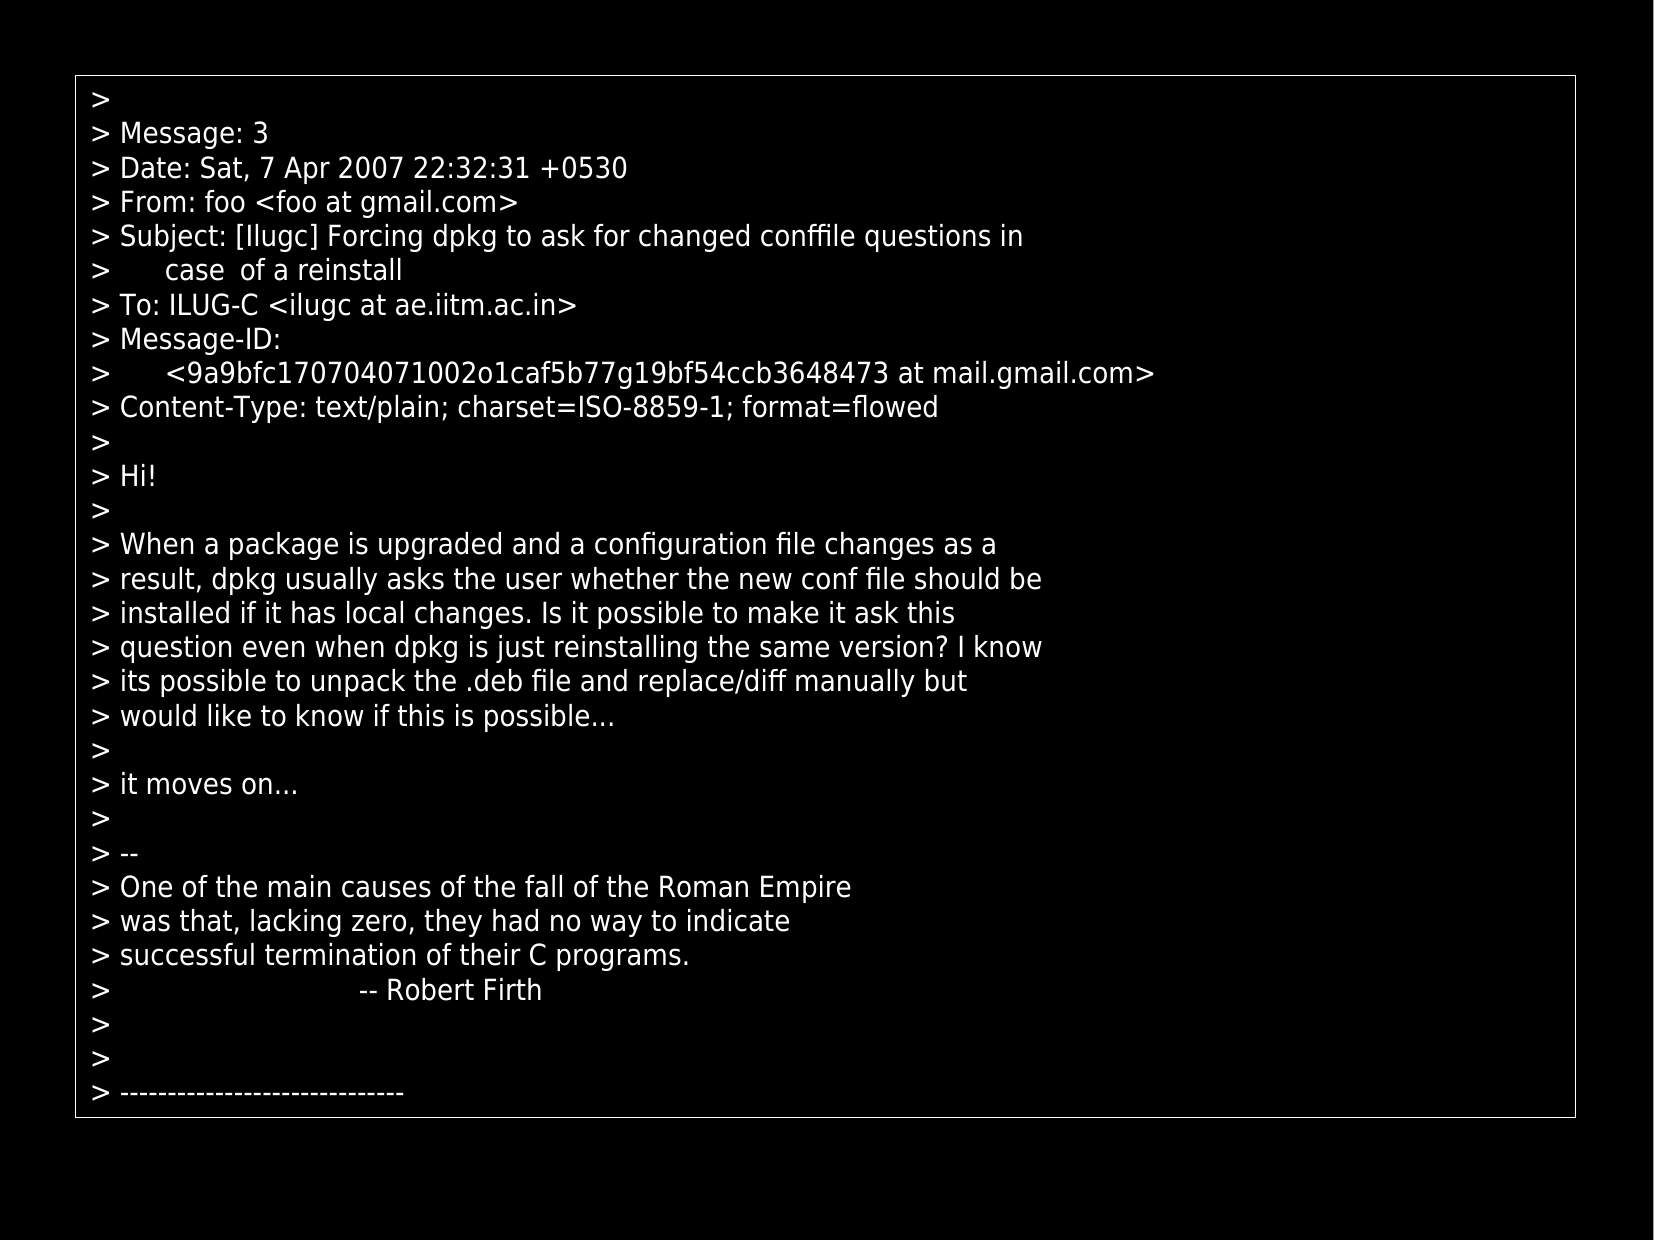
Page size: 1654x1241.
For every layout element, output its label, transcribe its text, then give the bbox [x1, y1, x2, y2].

text_box > > Message: 3 > Date: Sat, 7 Apr 2007 22:32:31 +0530 > From: foo <foo at gmail.com> > Subject: [Ilugc] Forcing dpkg to ask for changed conffile questions in > case of a reinstall > To: ILUG-C <ilugc at ae.iitm.ac.in> > Message-ID: > <9a9bfc170704071002o1caf5b77g19bf54ccb3648473 at mail.gmail.com> > Content-Type: text/plain; charset=ISO-8859-1; format=flowed > > Hi! > > When a package is upgraded and a configuration file changes as a > result, dpkg usually asks the user whether the new conf file should be > installed if it has local changes. Is it possible to make it ask this > question even when dpkg is just reinstalling the same version? I know > its possible to unpack the .deb file and replace/diff manually but > would like to know if this is possible... > > it moves on... > > -- > One of the main causes of the fall of the Roman Empire > was that, lacking zero, they had no way to indicate > successful termination of their C programs. > -- Robert Firth > > > ------------------------------ [75, 75, 1576, 1118]
